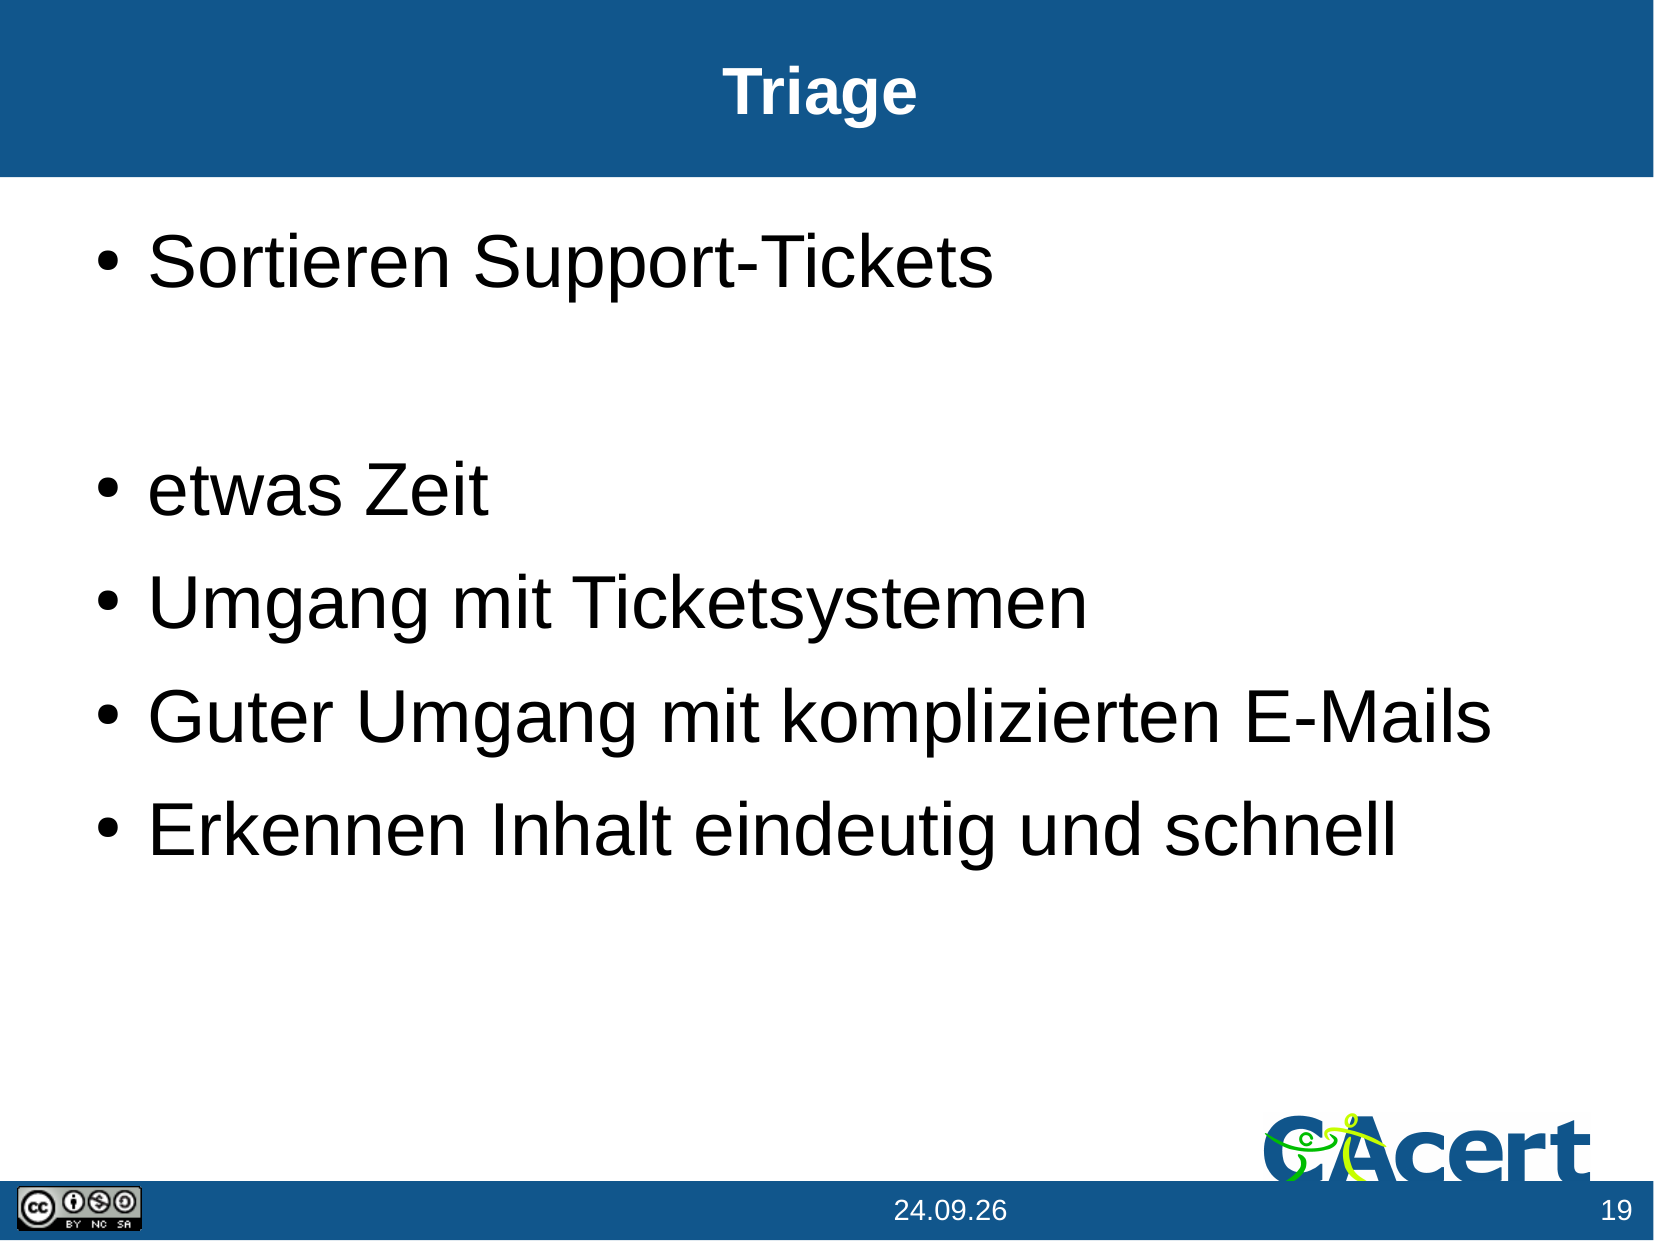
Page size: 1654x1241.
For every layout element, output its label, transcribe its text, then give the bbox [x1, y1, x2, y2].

picture [17, 1186, 142, 1231]
picture [1263, 1112, 1591, 1181]
title Triage [76, 17, 1565, 166]
list Sortieren Support-Tickets etwas Zeit Umgang mit Ticketsystemen Guter Umgang mit komplizierten E-Mails Erkennen Inhalt eindeutig und schnell [76, 220, 1565, 1093]
